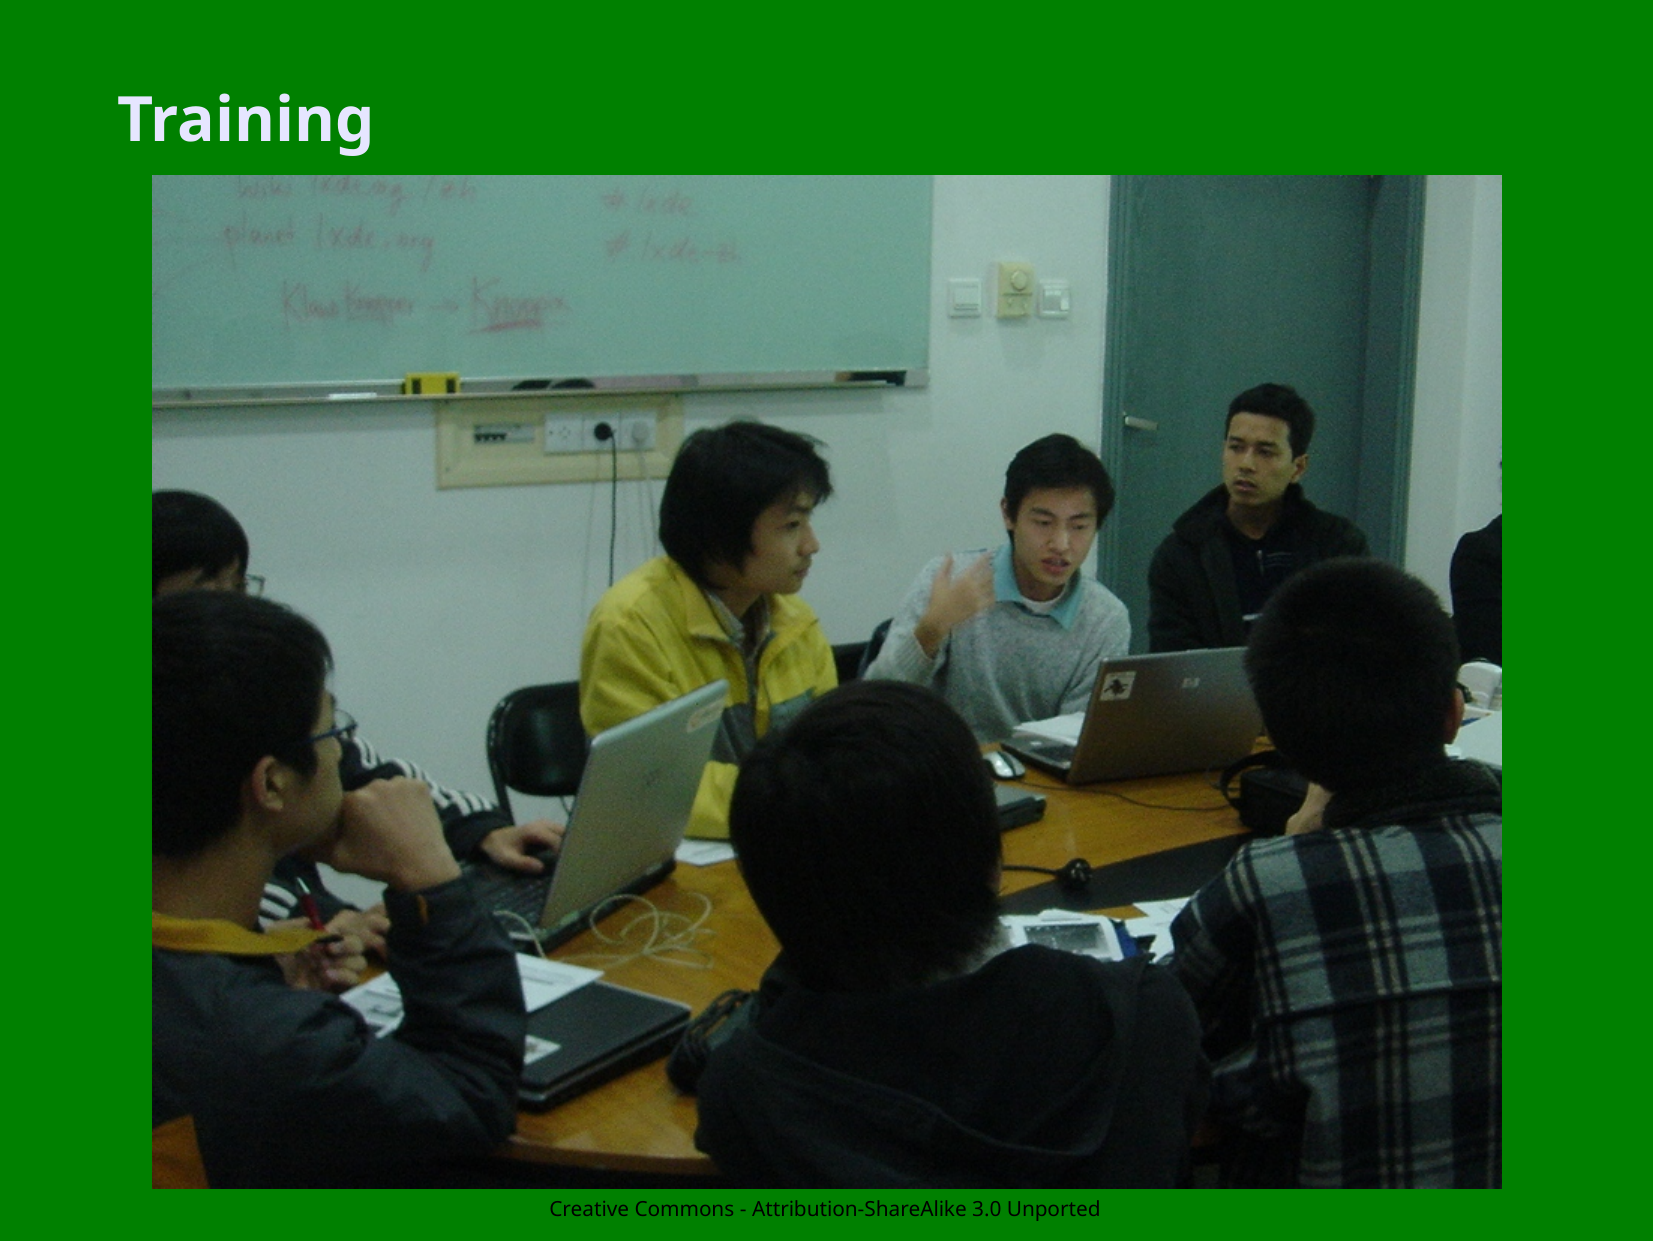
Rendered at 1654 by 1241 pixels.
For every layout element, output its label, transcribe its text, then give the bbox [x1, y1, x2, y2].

text_box Training [102, 67, 392, 158]
picture [152, 175, 1502, 1189]
